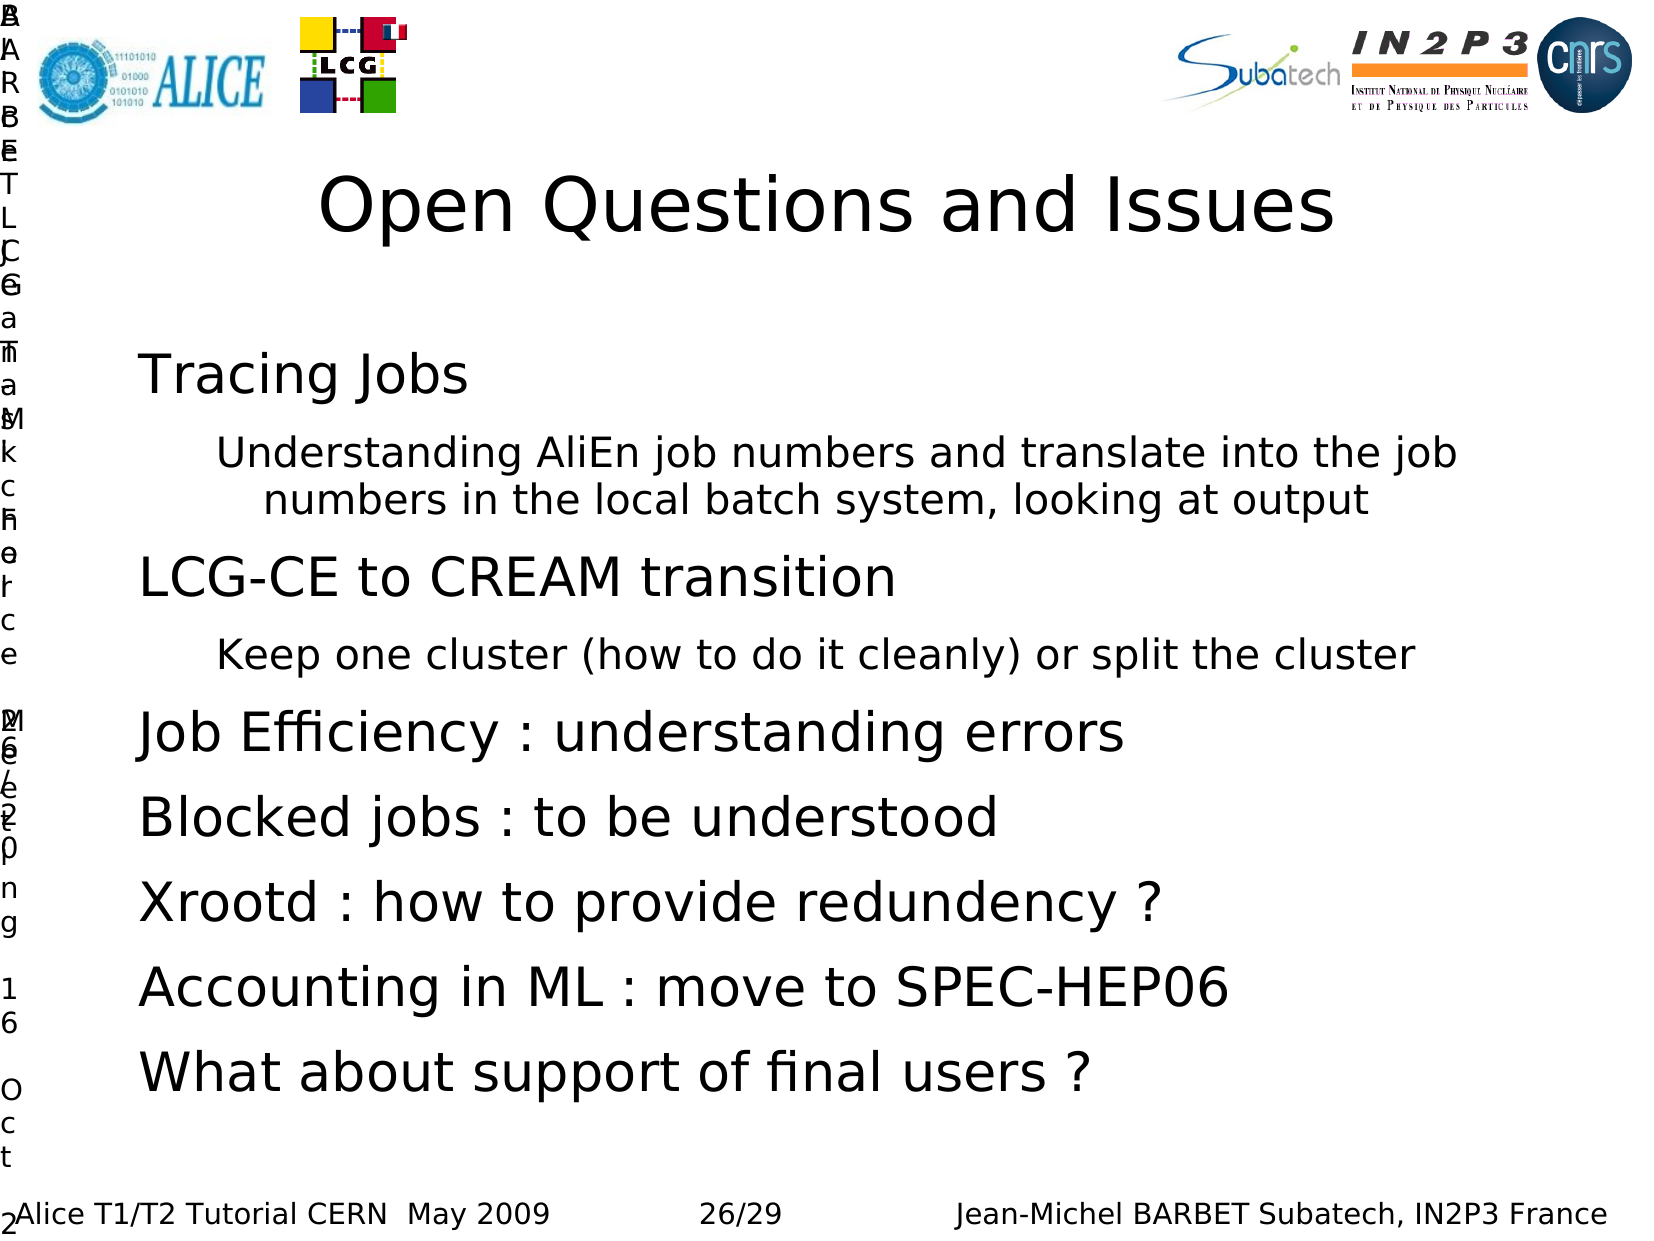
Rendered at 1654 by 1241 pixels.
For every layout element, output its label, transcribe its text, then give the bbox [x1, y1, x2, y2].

list Tracing Jobs Understanding AliEn job numbers and translate into the job numbers in the local batch system, looking at output LCG-CE to CREAM transition Keep one cluster (how to do it cleanly) or split the cluster Job Efficiency : understanding errors Blocked jobs : to be understood Xrootd : how to provide redundency ? Accounting in ML : move to SPEC-HEP06 What about support of final users ? [121, 344, 1534, 1107]
picture [1537, 17, 1632, 113]
title Open Questions and Issues [121, 102, 1534, 310]
picture [1350, 21, 1528, 102]
picture [37, 37, 276, 127]
picture [1162, 34, 1340, 102]
picture [300, 17, 409, 102]
